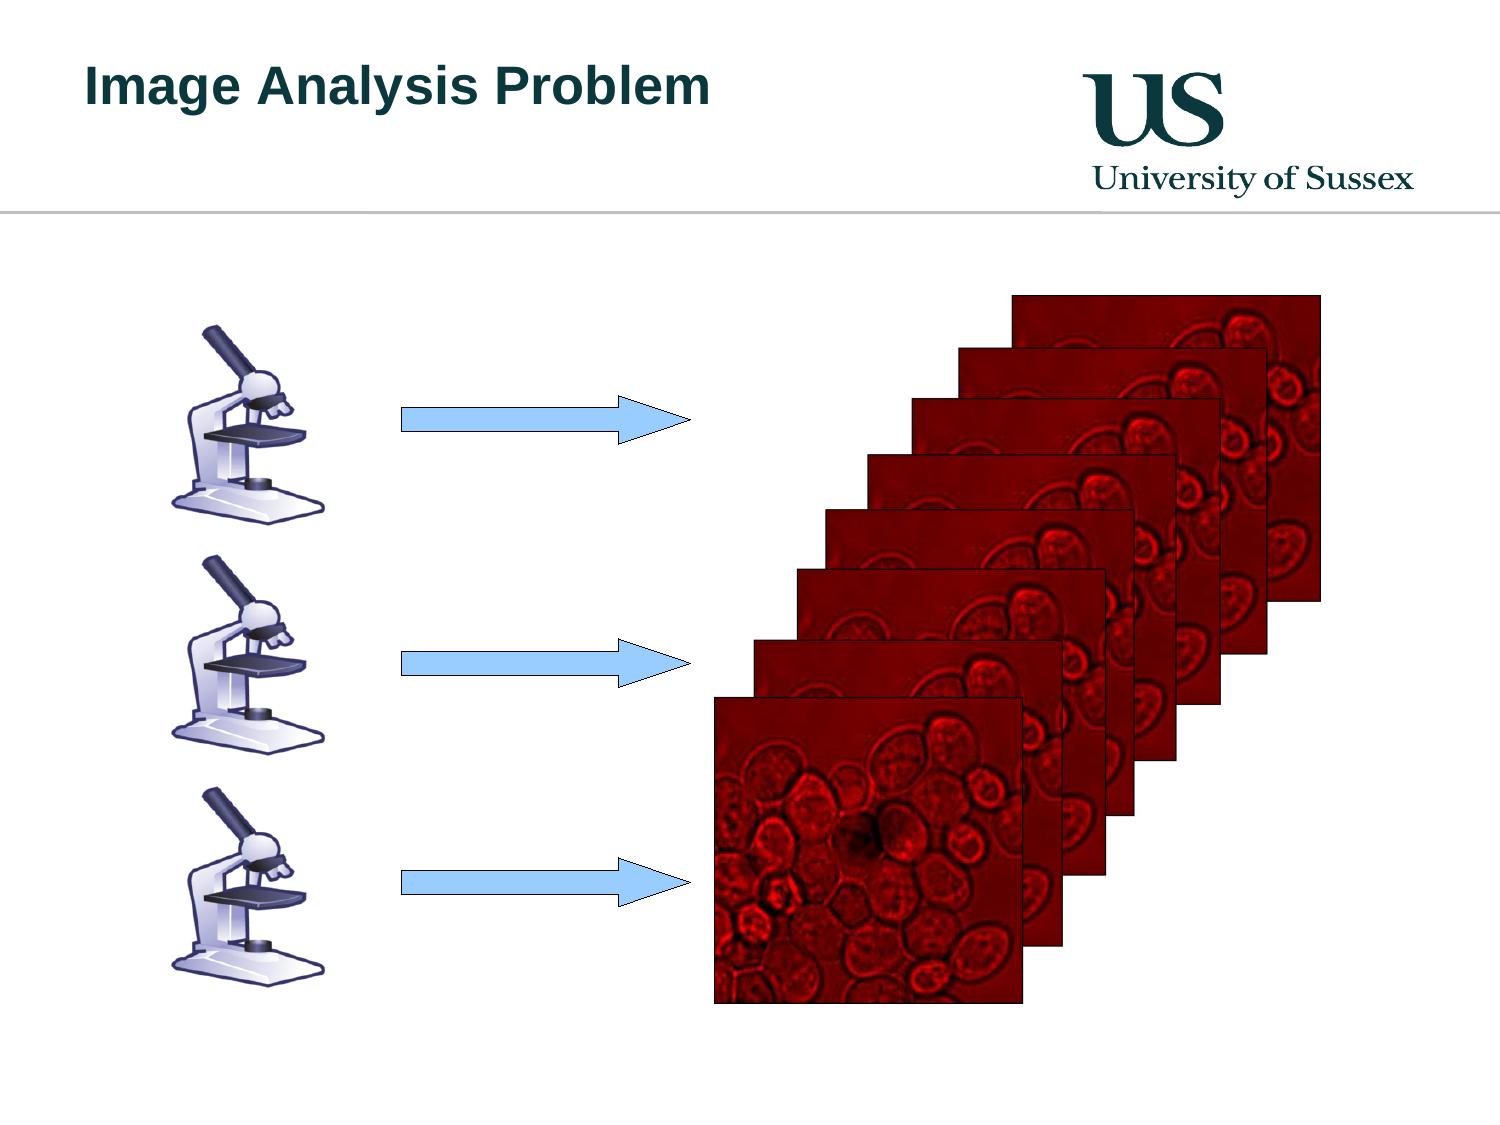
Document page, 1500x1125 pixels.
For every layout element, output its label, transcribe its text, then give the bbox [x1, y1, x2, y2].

text_box [401, 857, 691, 907]
picture [135, 322, 353, 531]
picture [135, 552, 353, 761]
text_box [401, 638, 691, 688]
picture [714, 295, 1321, 1004]
text_box [401, 395, 691, 445]
picture [135, 784, 353, 993]
picture [1025, 50, 1471, 218]
title Image Analysis Problem [84, 49, 1063, 213]
